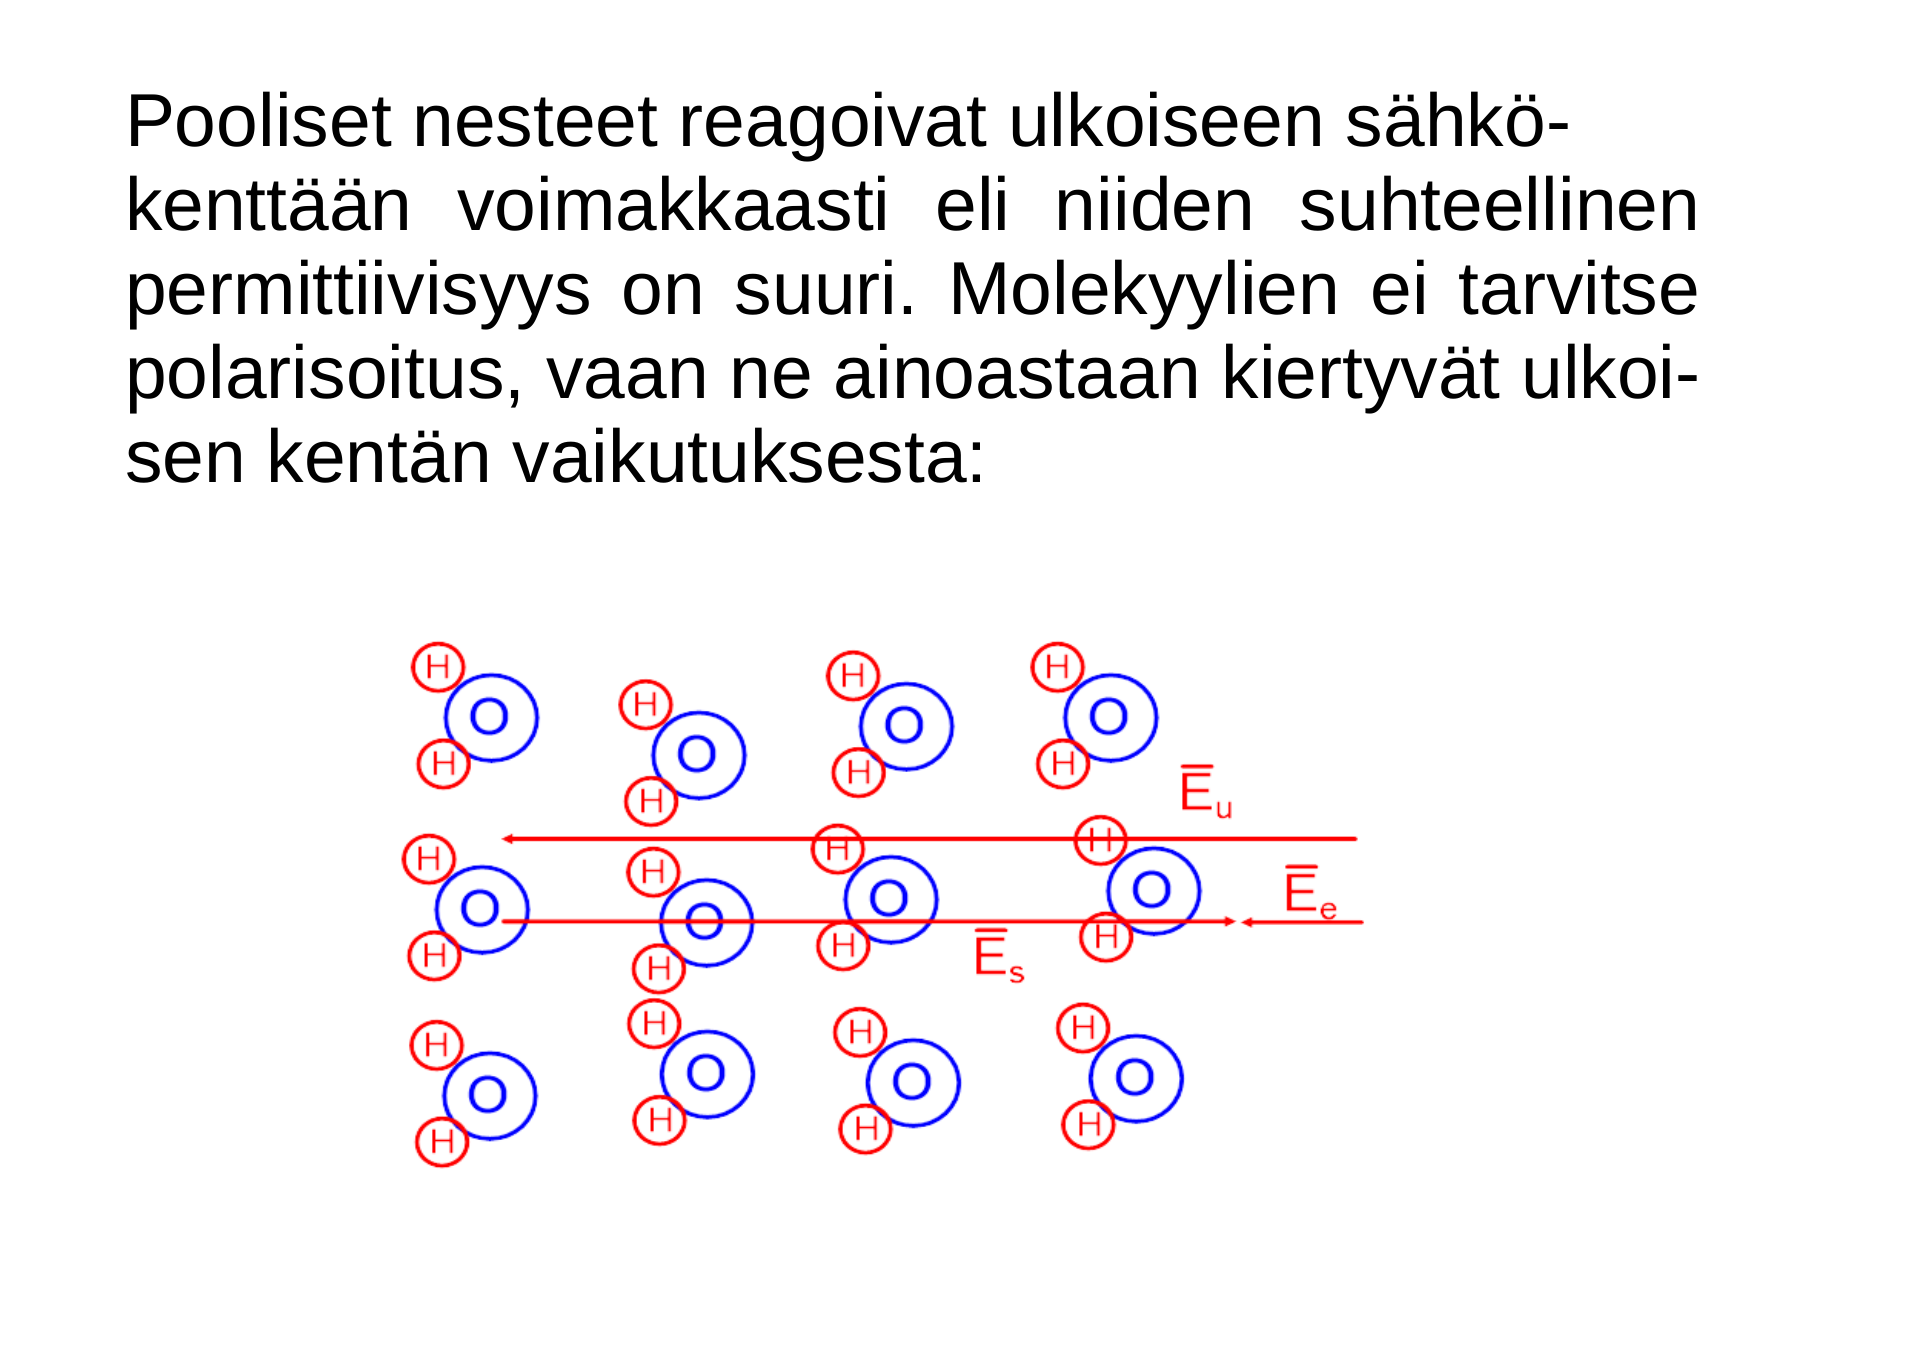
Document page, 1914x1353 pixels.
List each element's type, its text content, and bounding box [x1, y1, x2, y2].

text_box Pooliset nesteet reagoivat ulkoiseen sähkö- kenttään voimakkaasti eli niiden suhteellinen permittiivisyys on suuri. Molekyylien ei tarvitse polarisoitus, vaan ne ainoastaan kiertyvät ulkoi-sen kentän vaikutuksesta: [110, 70, 1772, 506]
picture [342, 568, 1404, 1217]
